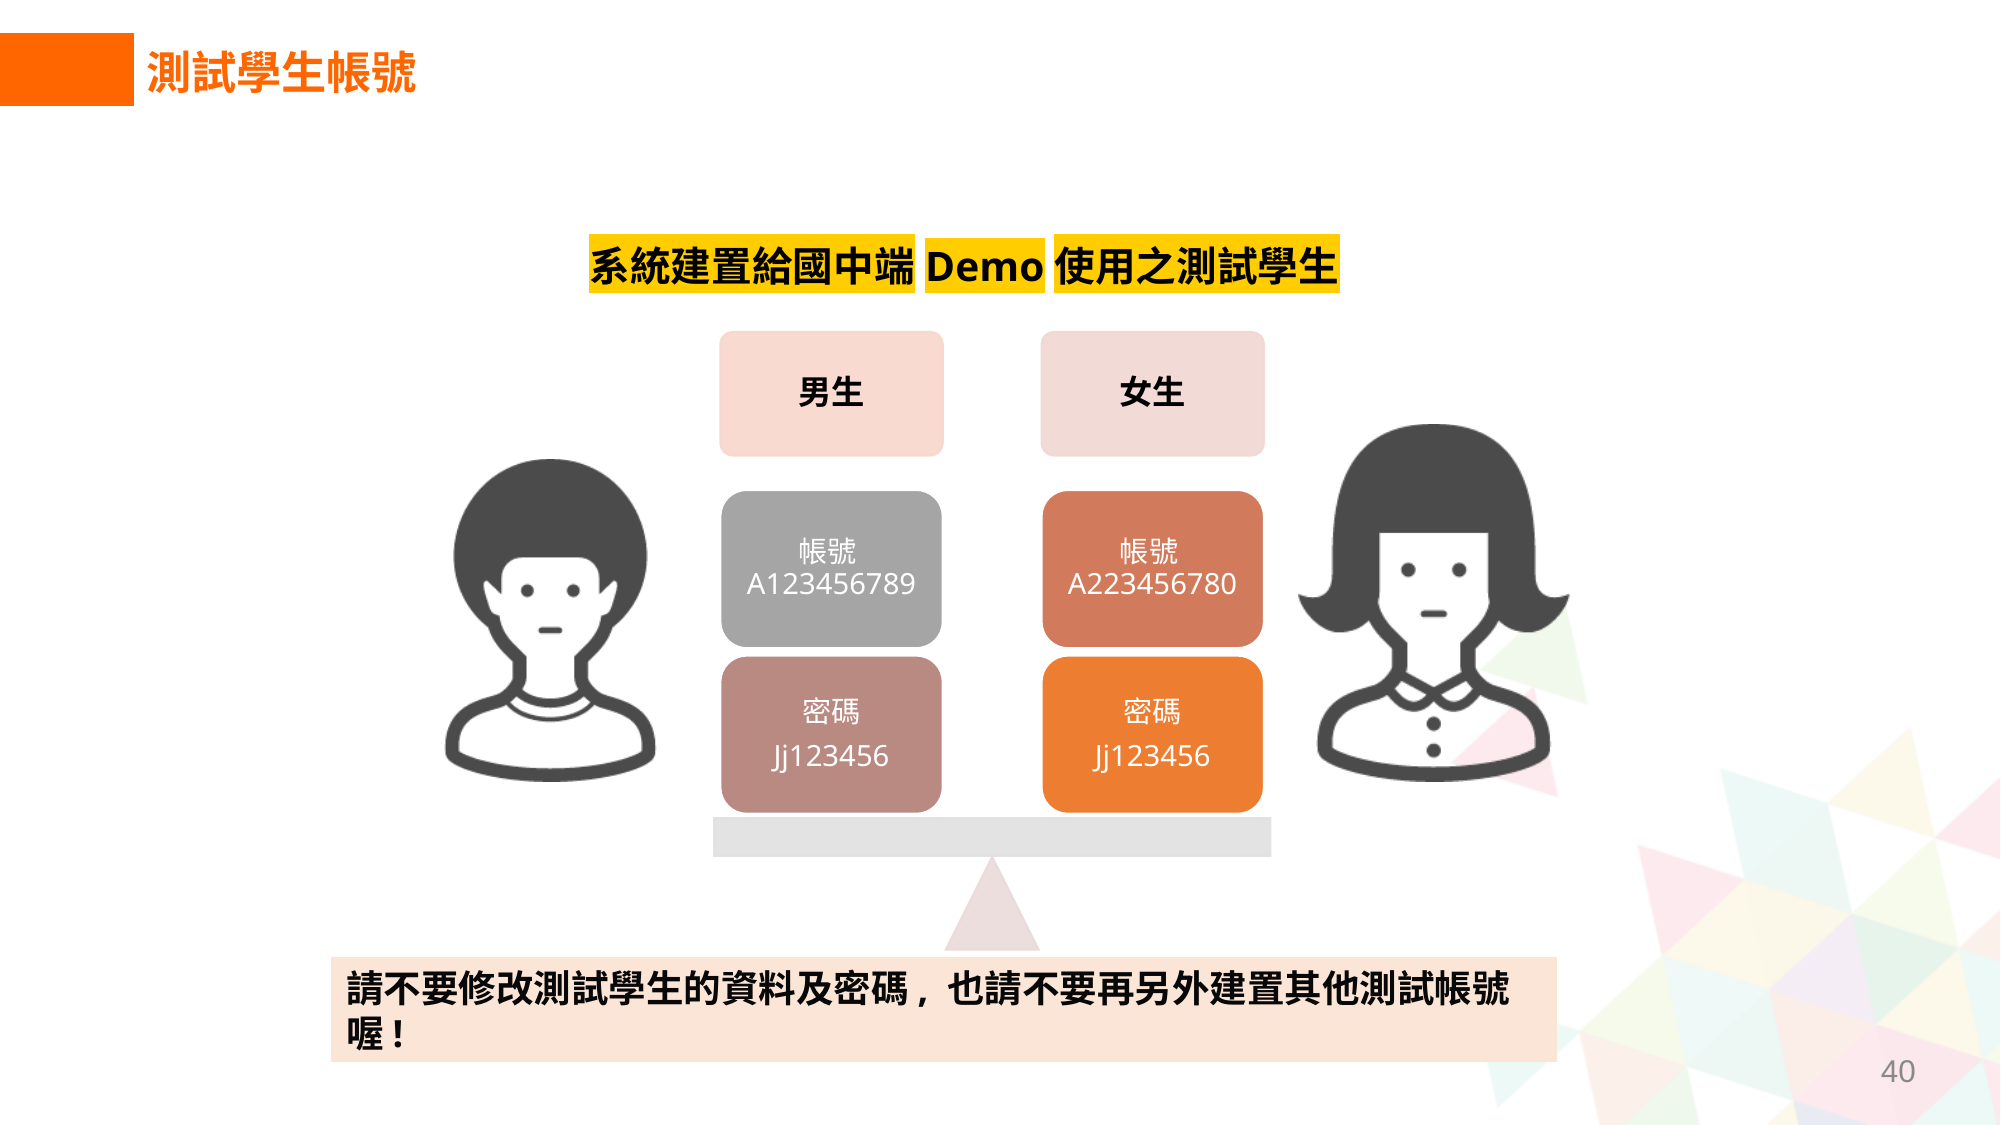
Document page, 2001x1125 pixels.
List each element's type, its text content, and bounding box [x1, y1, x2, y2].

text_box 男生 [720, 331, 943, 456]
text_box 帳號A123456789 [720, 489, 943, 649]
text_box 密碼 Jj123456 [720, 655, 943, 814]
picture [389, 459, 712, 782]
text_box 測試學生帳號 [131, 43, 822, 121]
text_box 帳號A223456780 [1041, 489, 1255, 649]
text_box [0, 33, 134, 106]
text_box 女生 [1041, 331, 1264, 456]
picture [1255, 424, 1613, 782]
text_box 密碼 Jj123456 [1041, 655, 1264, 814]
text_box 系統建置給國中端Demo使用之測試學生 [568, 227, 1361, 302]
text_box 40 [1868, 1038, 1989, 1125]
text_box 請不要修改測試學生的資料及密碼, 也請不要再另外建置其他測試帳號喔! [331, 957, 1557, 1062]
text_box [714, 818, 1270, 950]
